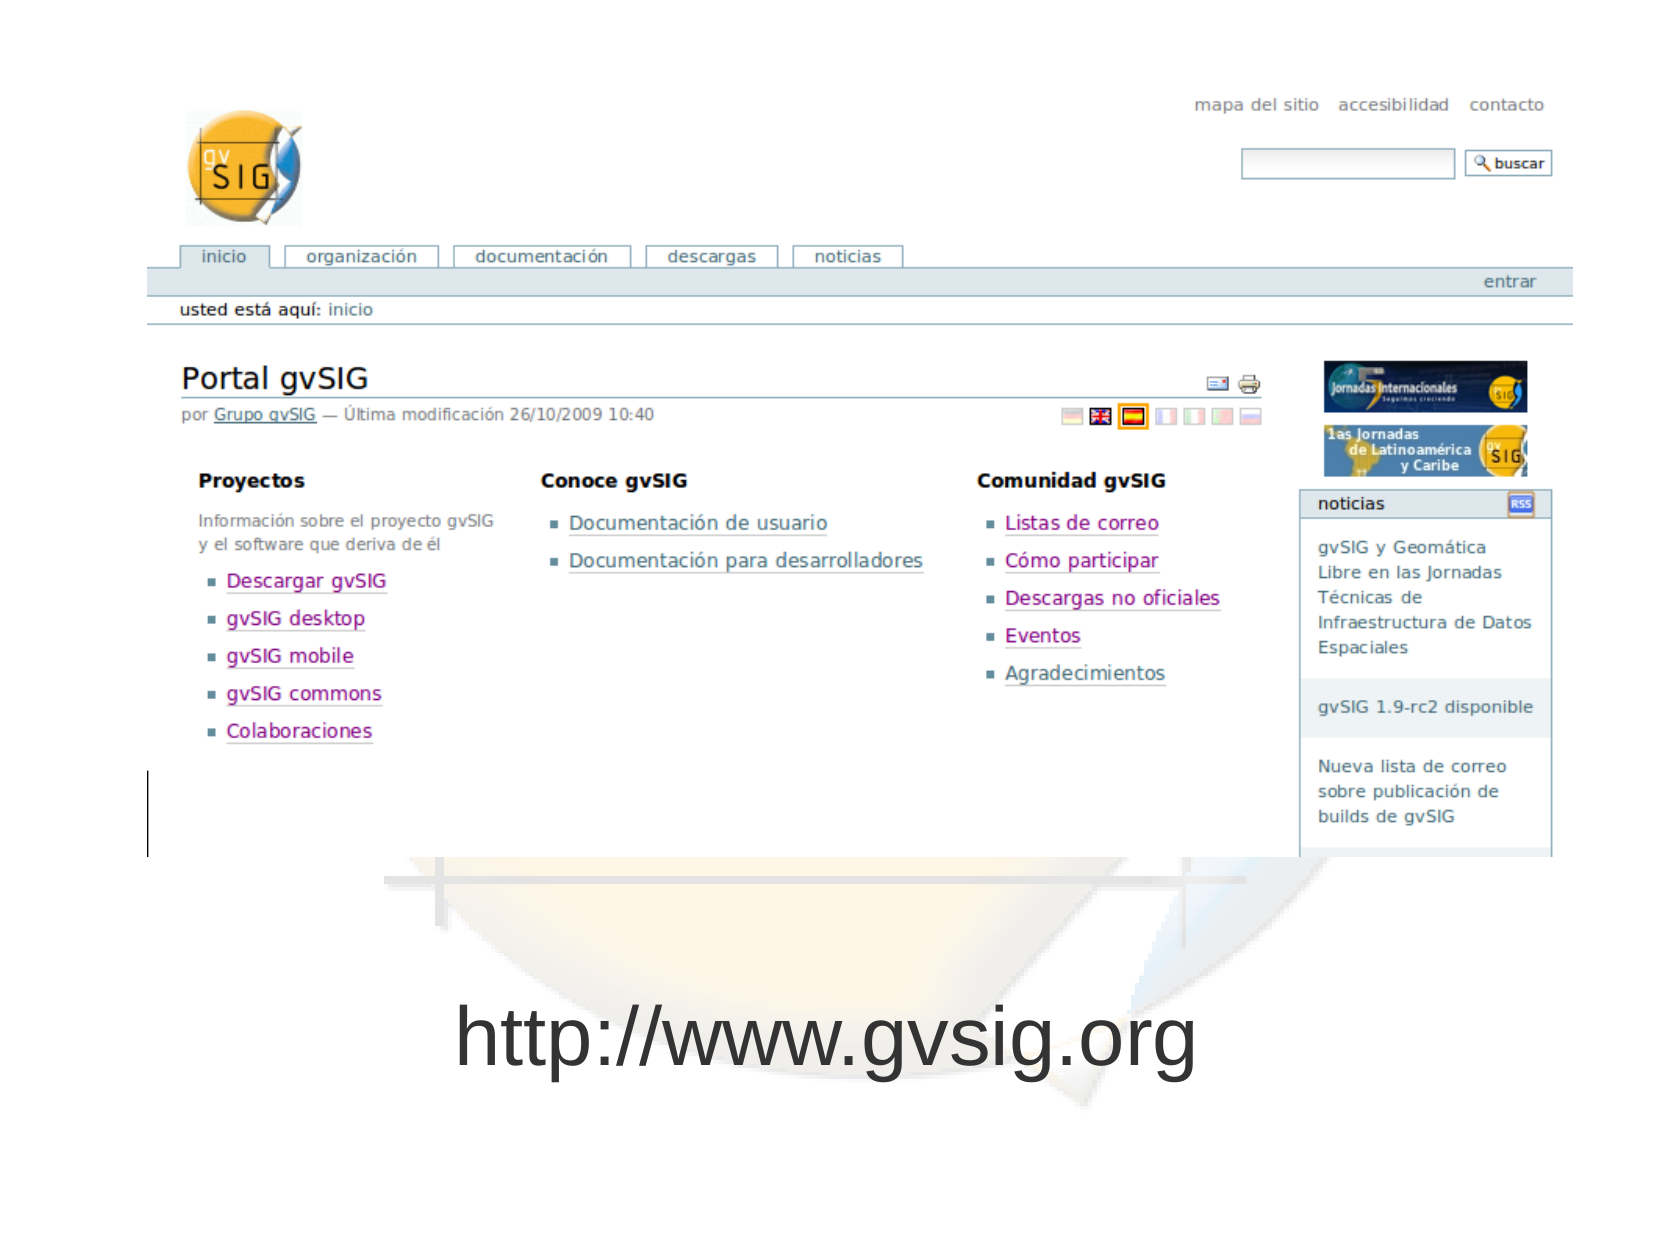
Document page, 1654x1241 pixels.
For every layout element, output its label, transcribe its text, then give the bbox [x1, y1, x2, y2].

text_box http://www.gvsig.org [147, 982, 1507, 1091]
picture [147, 89, 1573, 857]
